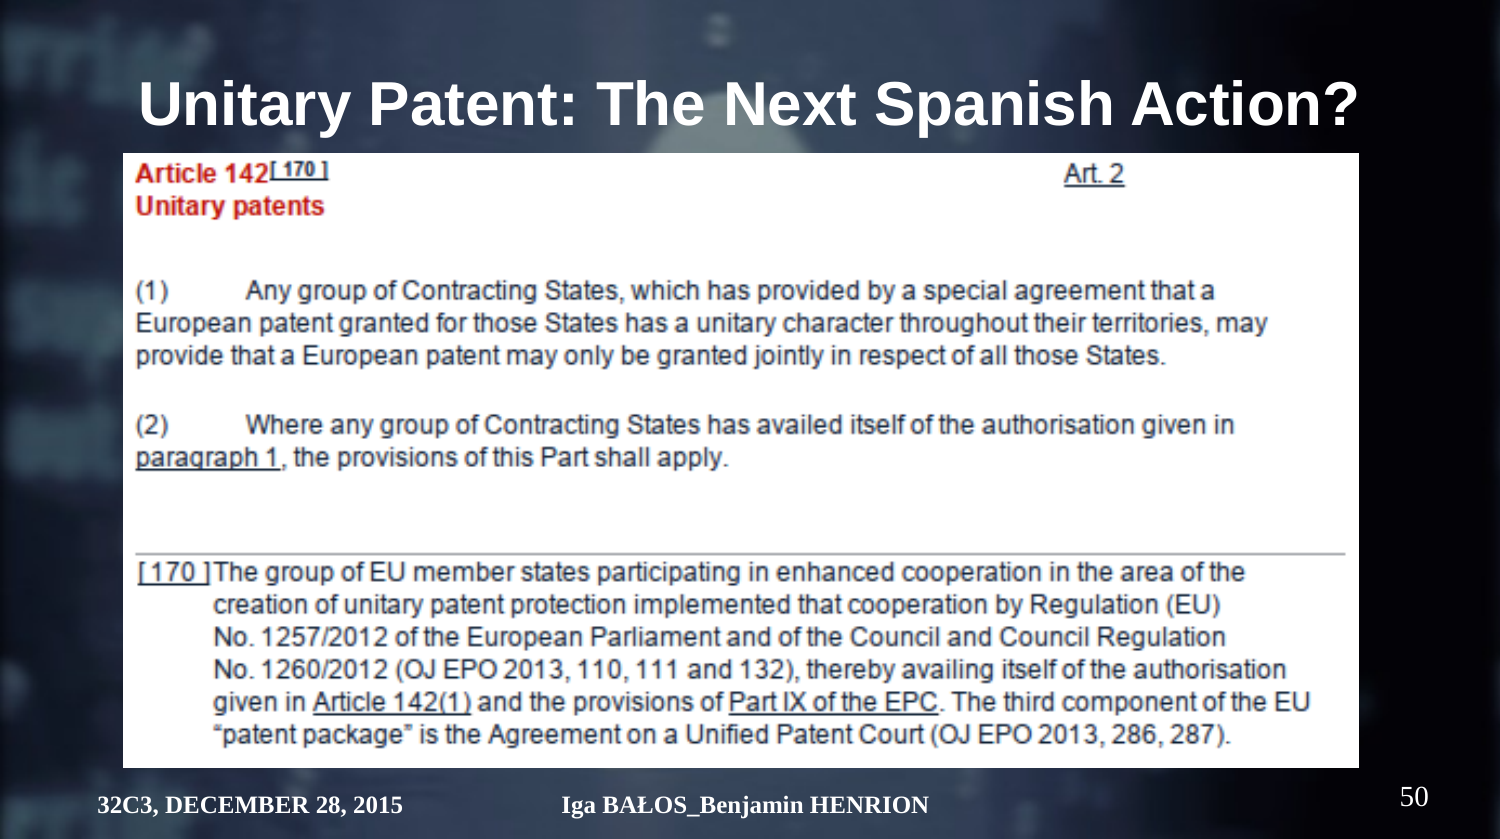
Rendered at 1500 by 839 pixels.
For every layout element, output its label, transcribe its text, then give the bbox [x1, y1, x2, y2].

picture [0, 0, 1500, 839]
title Unitary Patent: The Next Spanish Action? [74, 33, 1425, 174]
